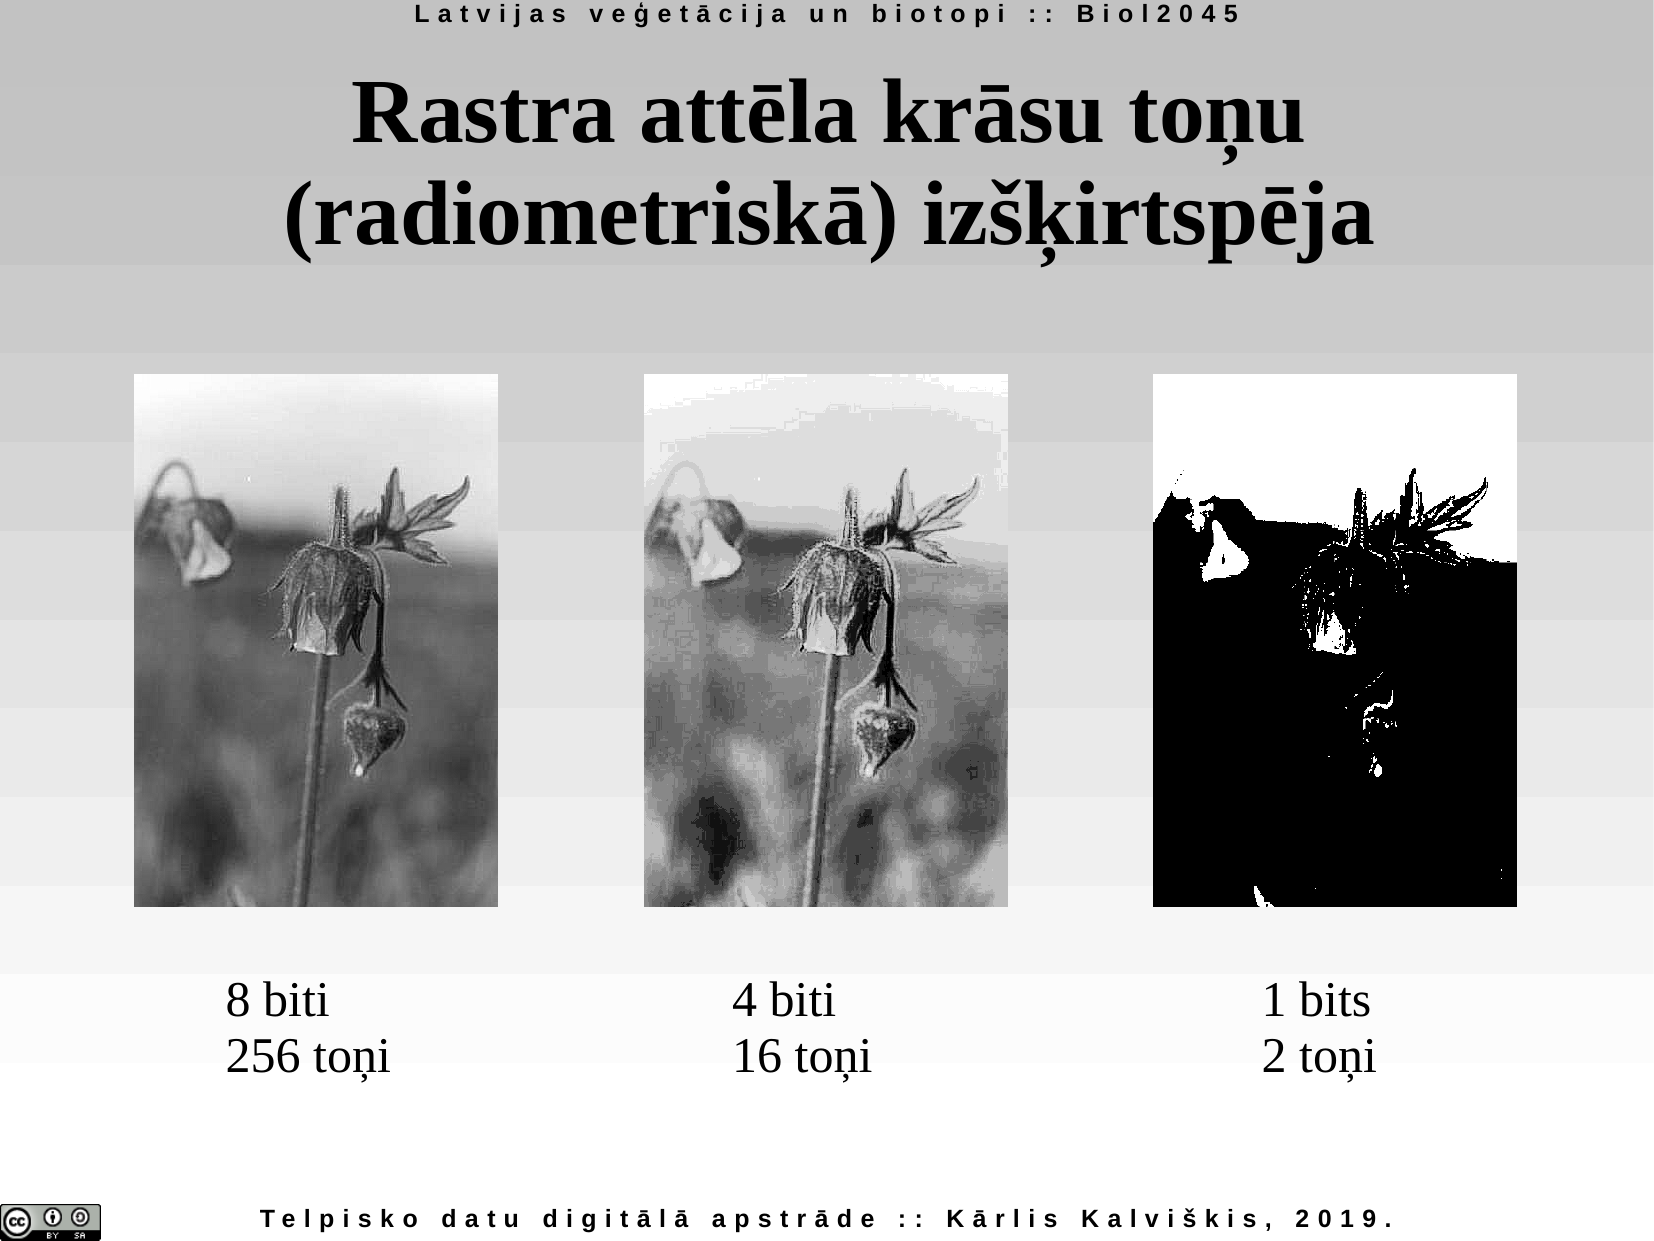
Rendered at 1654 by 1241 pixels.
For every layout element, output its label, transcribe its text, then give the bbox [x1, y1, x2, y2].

text_box 1 bits 2 toņi [1261, 972, 1378, 1083]
title Rastra attēla krāsu toņu (radiometriskā) izšķirtspēja [34, 61, 1626, 296]
text_box 8 biti 256 toņi [225, 972, 392, 1083]
picture [0, 0, 1654, 1241]
text_box 4 biti 16 toņi [732, 972, 873, 1083]
